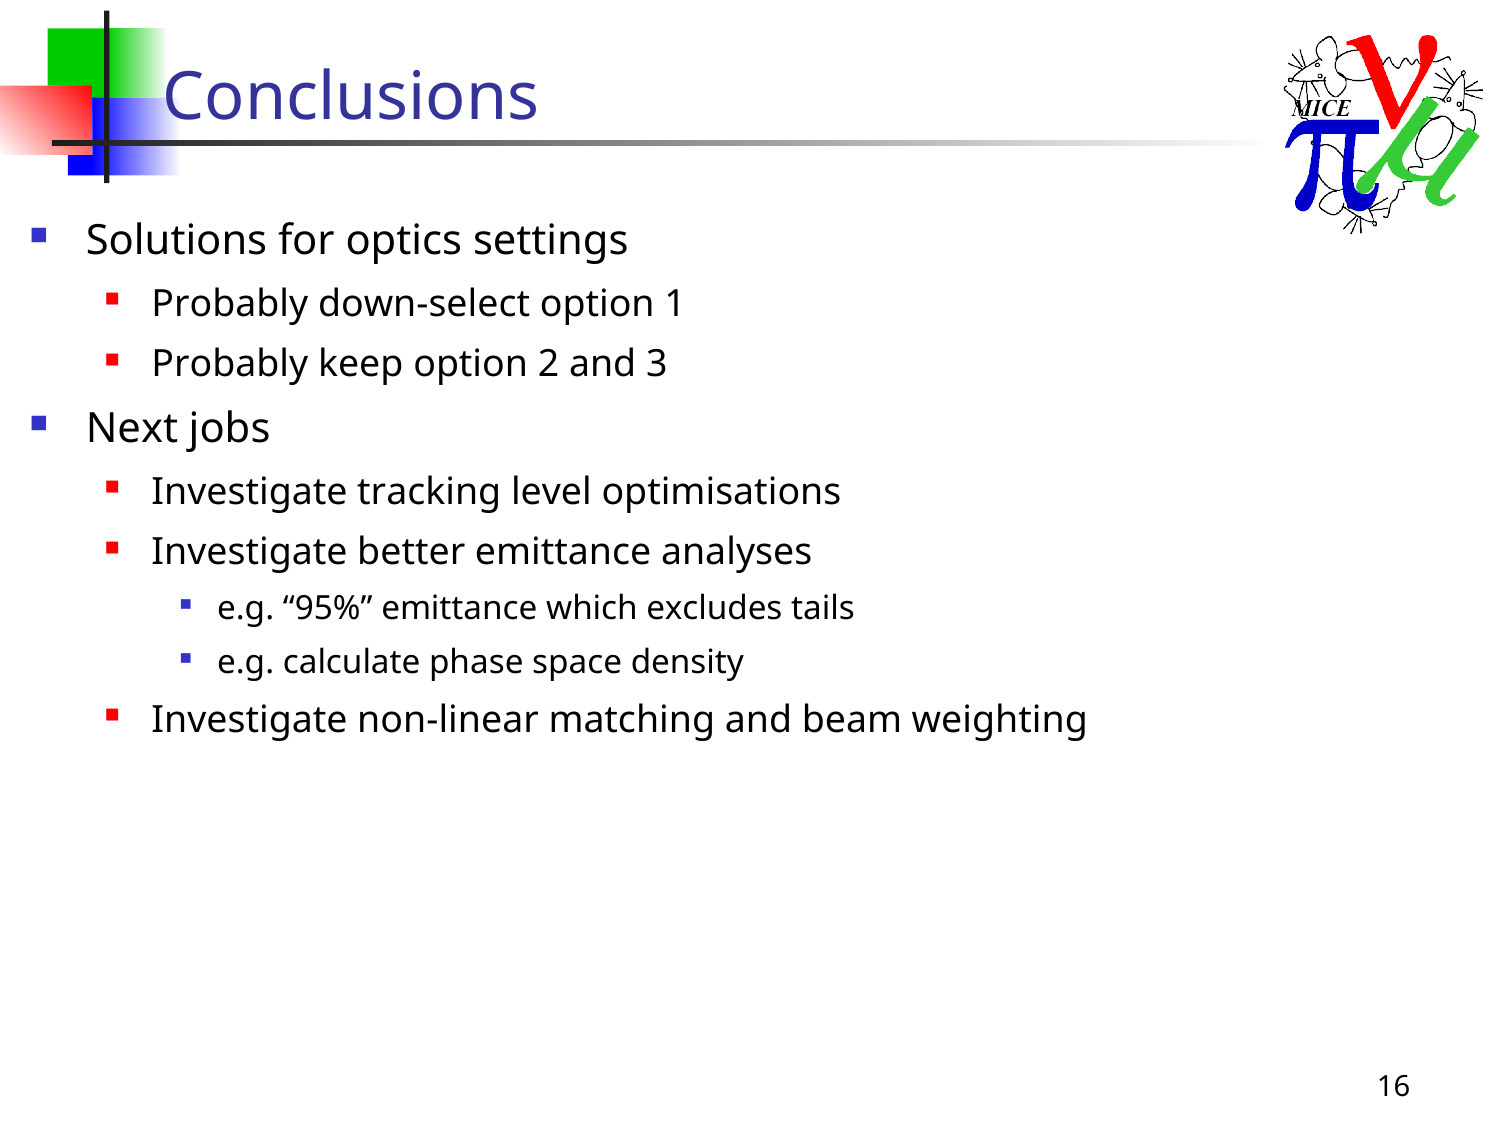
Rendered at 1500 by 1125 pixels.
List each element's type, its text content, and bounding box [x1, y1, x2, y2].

list Solutions for optics settings Probably down-select option 1 Probably keep option 2 and 3 Next jobs Investigate tracking level optimisations Investigate better emittance analyses e.g. “95%” emittance which excludes tails e.g. calculate phase space density Investigate non-linear matching and beam weighting [29, 210, 1364, 680]
title Conclusions [162, 0, 1441, 188]
picture [1264, 5, 1500, 251]
